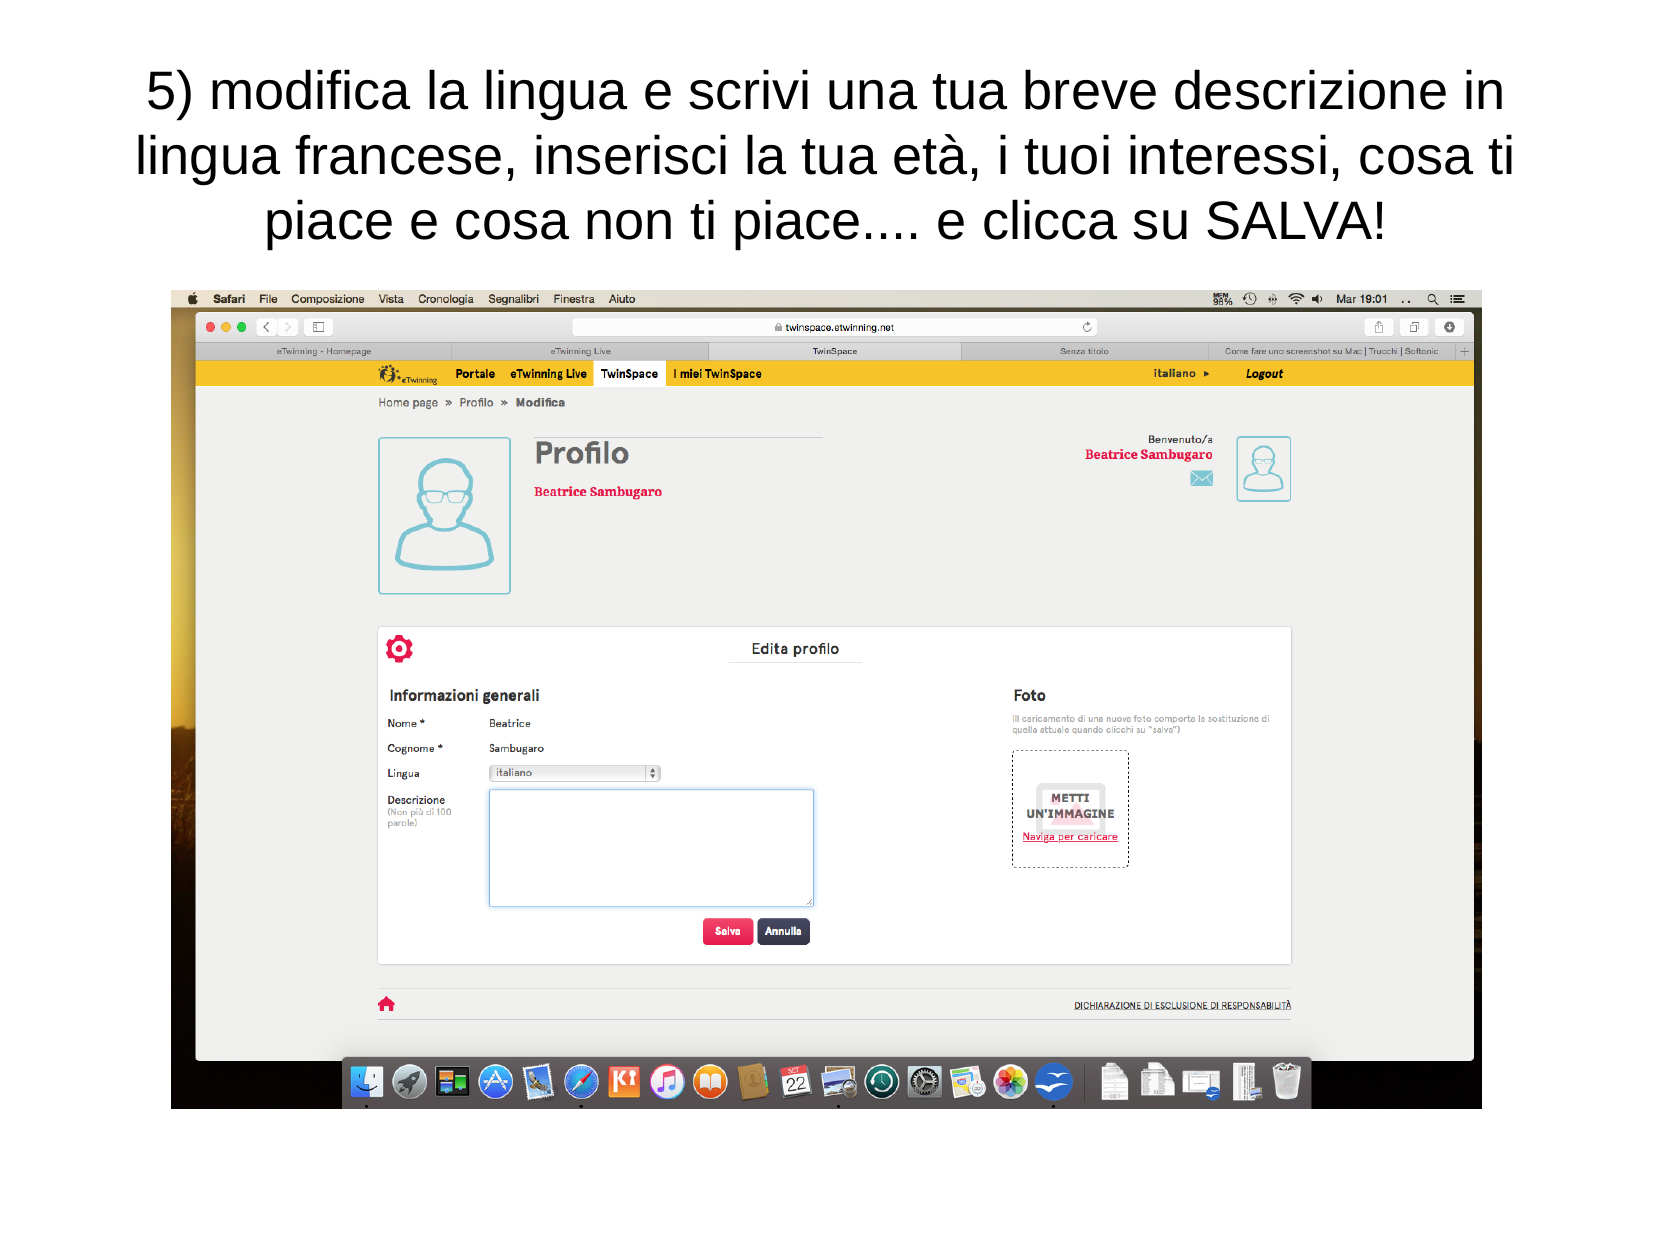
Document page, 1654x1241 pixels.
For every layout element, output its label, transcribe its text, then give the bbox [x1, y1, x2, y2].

picture [171, 290, 1482, 1109]
title 5) modifica la lingua e scrivi una tua breve descrizione in lingua francese, inserisci la tua età, i tuoi interessi, cosa ti piace e cosa non ti piace.... e clicca su SALVA! [82, 49, 1571, 257]
